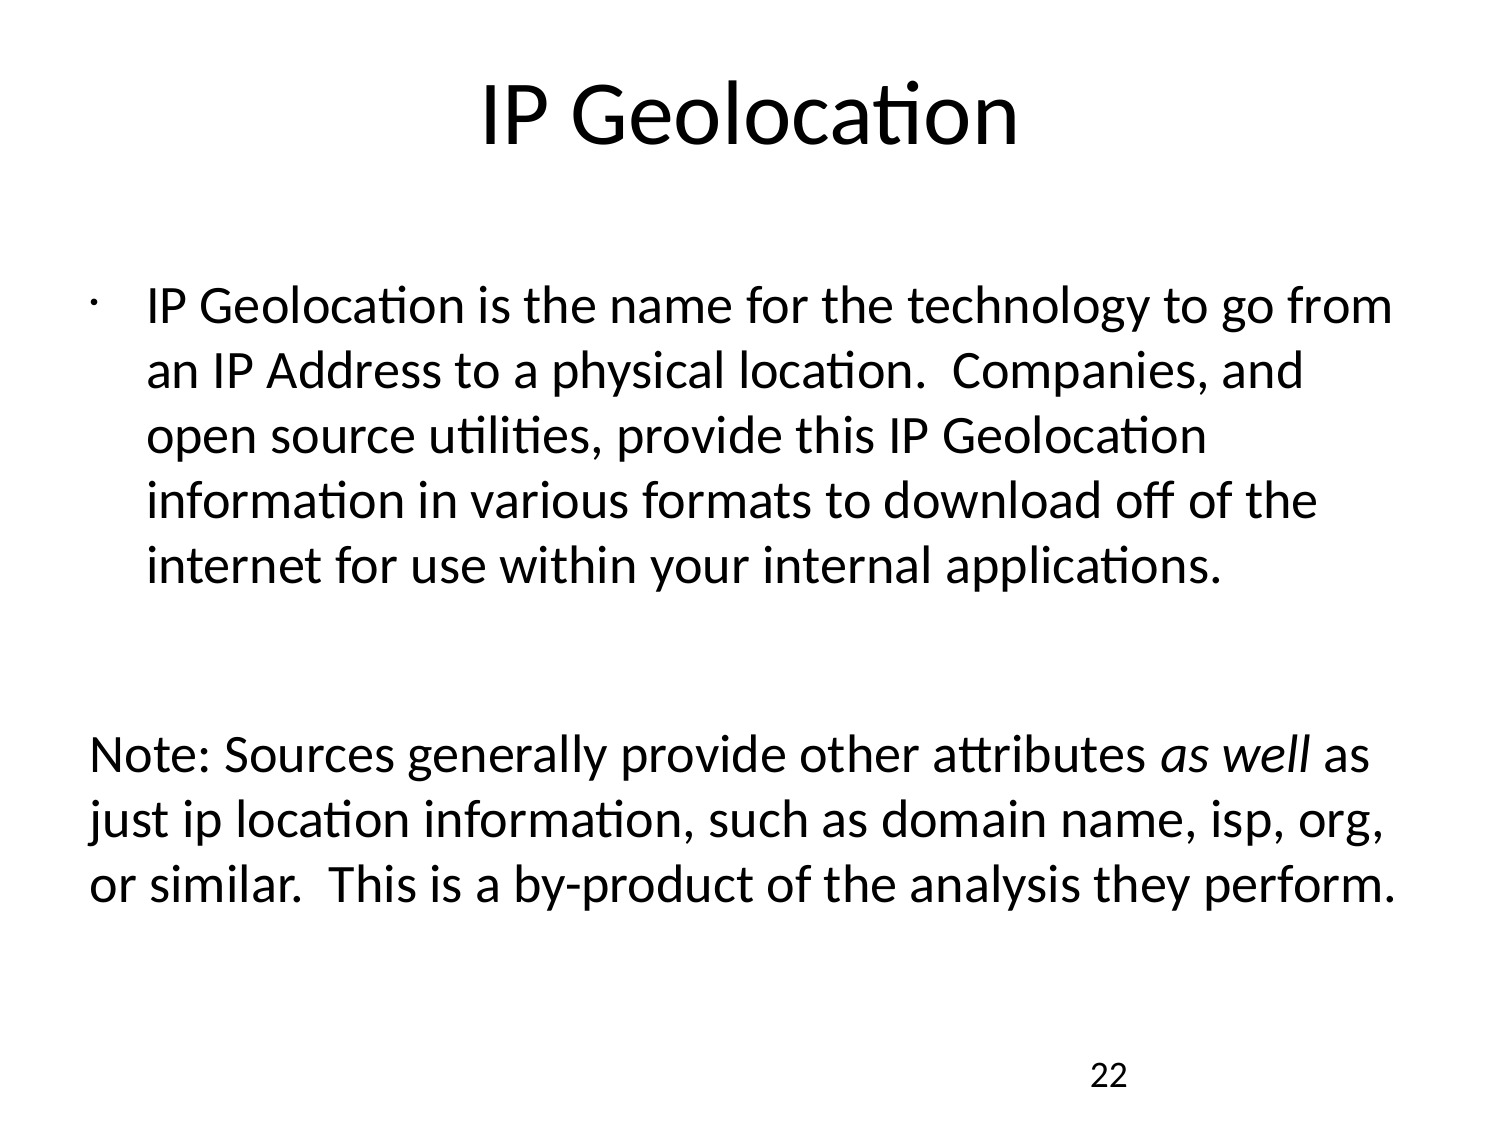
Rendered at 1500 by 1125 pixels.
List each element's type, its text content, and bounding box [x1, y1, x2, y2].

title IP Geolocation [75, 45, 1425, 233]
list IP Geolocation is the name for the technology to go from an IP Address to a physical location. Companies, and open source utilities, provide this IP Geolocation information in various formats to download off of the internet for use within your internal applications. Note: Sources generally provide other attributes as well as just ip location information, such as domain name, isp, org, or similar. This is a by-product of the analysis they perform. [75, 262, 1425, 1005]
slide_number <number> [1074, 1042, 1425, 1103]
